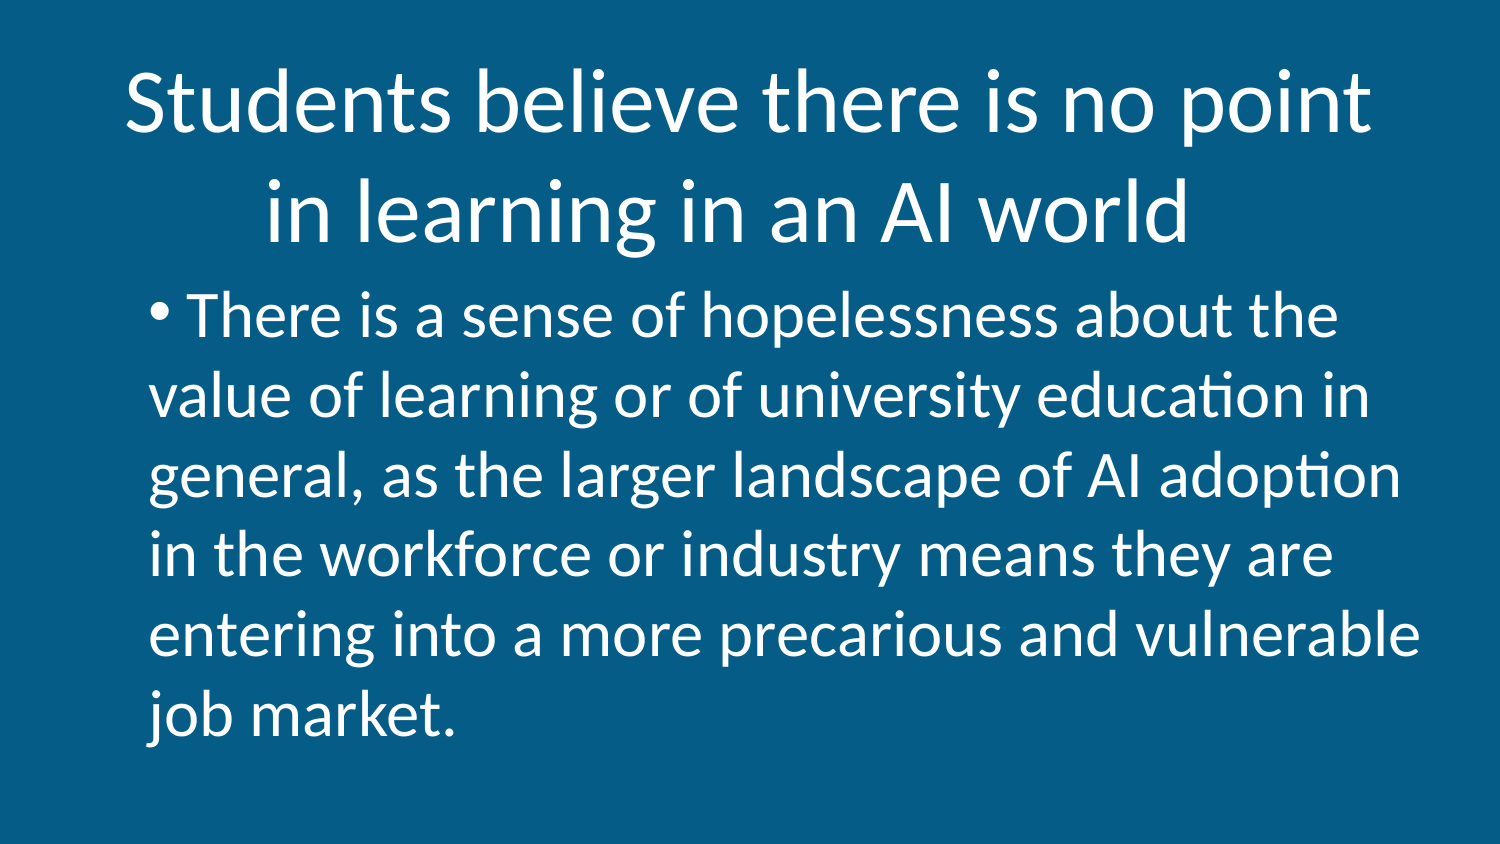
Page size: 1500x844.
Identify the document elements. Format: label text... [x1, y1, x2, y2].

list There is a sense of hopelessness about the value of learning or of university education in general, as the larger landscape of AI adoption in the workforce or industry means they are entering into a more precarious and vulnerable job market. [75, 262, 1465, 844]
title Students believe there is no point in learning in an AI world [75, 33, 1425, 175]
